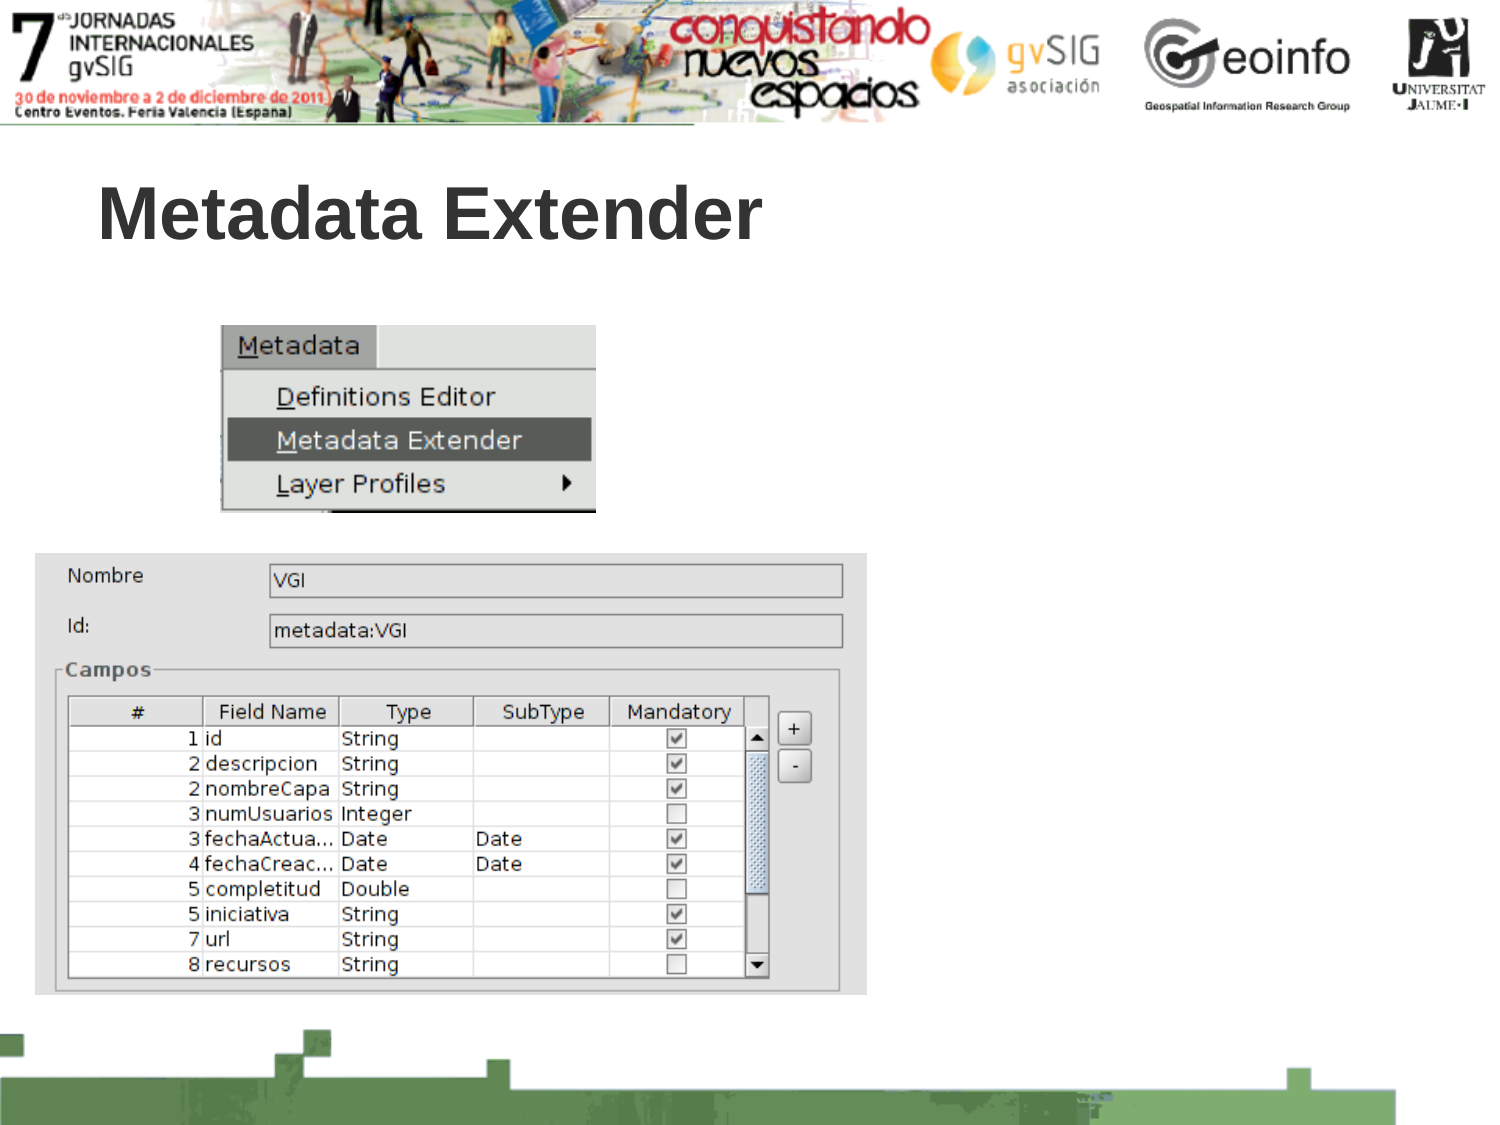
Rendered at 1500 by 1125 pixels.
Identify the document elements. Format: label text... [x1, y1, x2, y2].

title Metadata Extender [97, 155, 1401, 273]
picture [0, 0, 1500, 1125]
